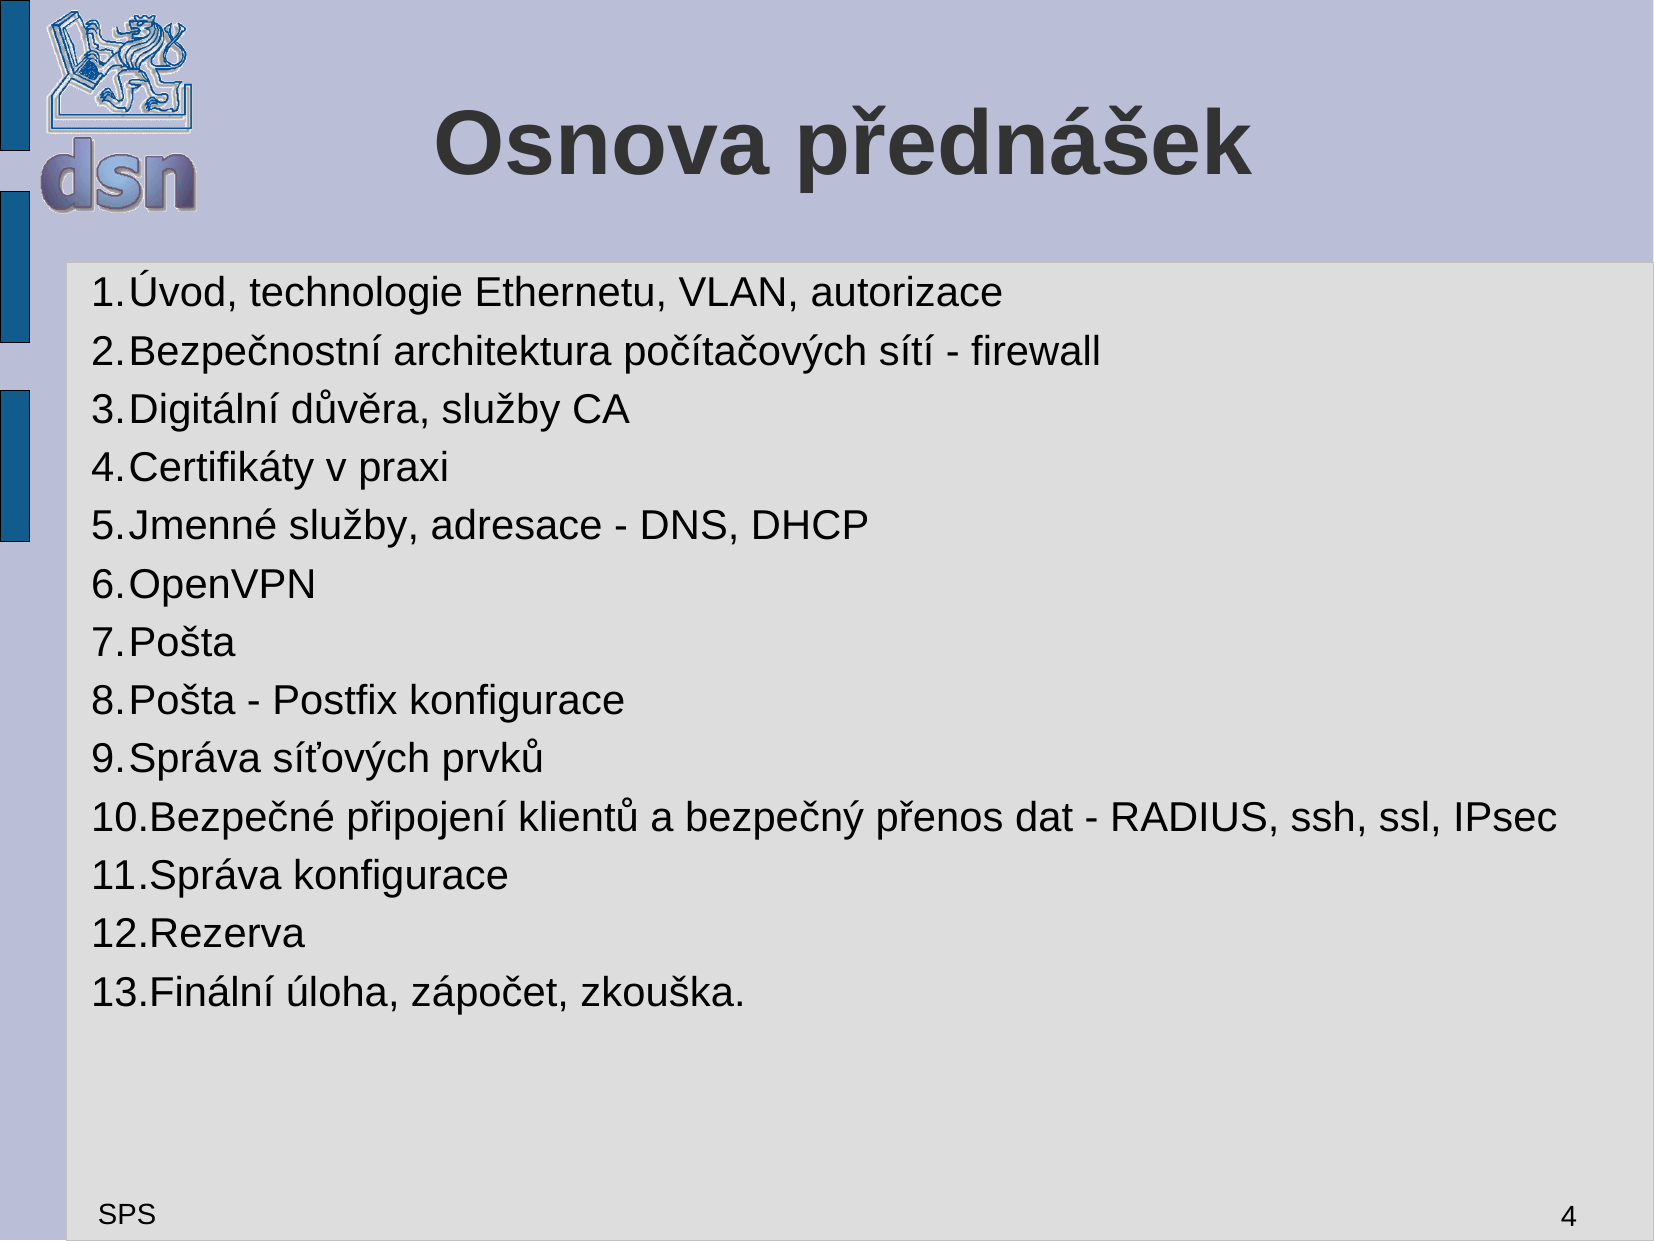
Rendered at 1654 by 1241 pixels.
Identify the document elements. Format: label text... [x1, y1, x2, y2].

picture [10, 10, 223, 230]
title Osnova přednášek [210, 39, 1478, 247]
list Úvod, technologie Ethernetu, VLAN, autorizace Bezpečnostní architektura počítačových sítí - firewall Digitální důvěra, služby CA Certifikáty v praxi Jmenné služby, adresace - DNS, DHCP OpenVPN Pošta Pošta - Postfix konfigurace Správa síťových prvků Bezpečné připojení klientů a bezpečný přenos dat - RADIUS, ssh, ssl, IPsec Správa konfigurace Rezerva Finální úloha, zápočet, zkouška. [53, 268, 1654, 1195]
